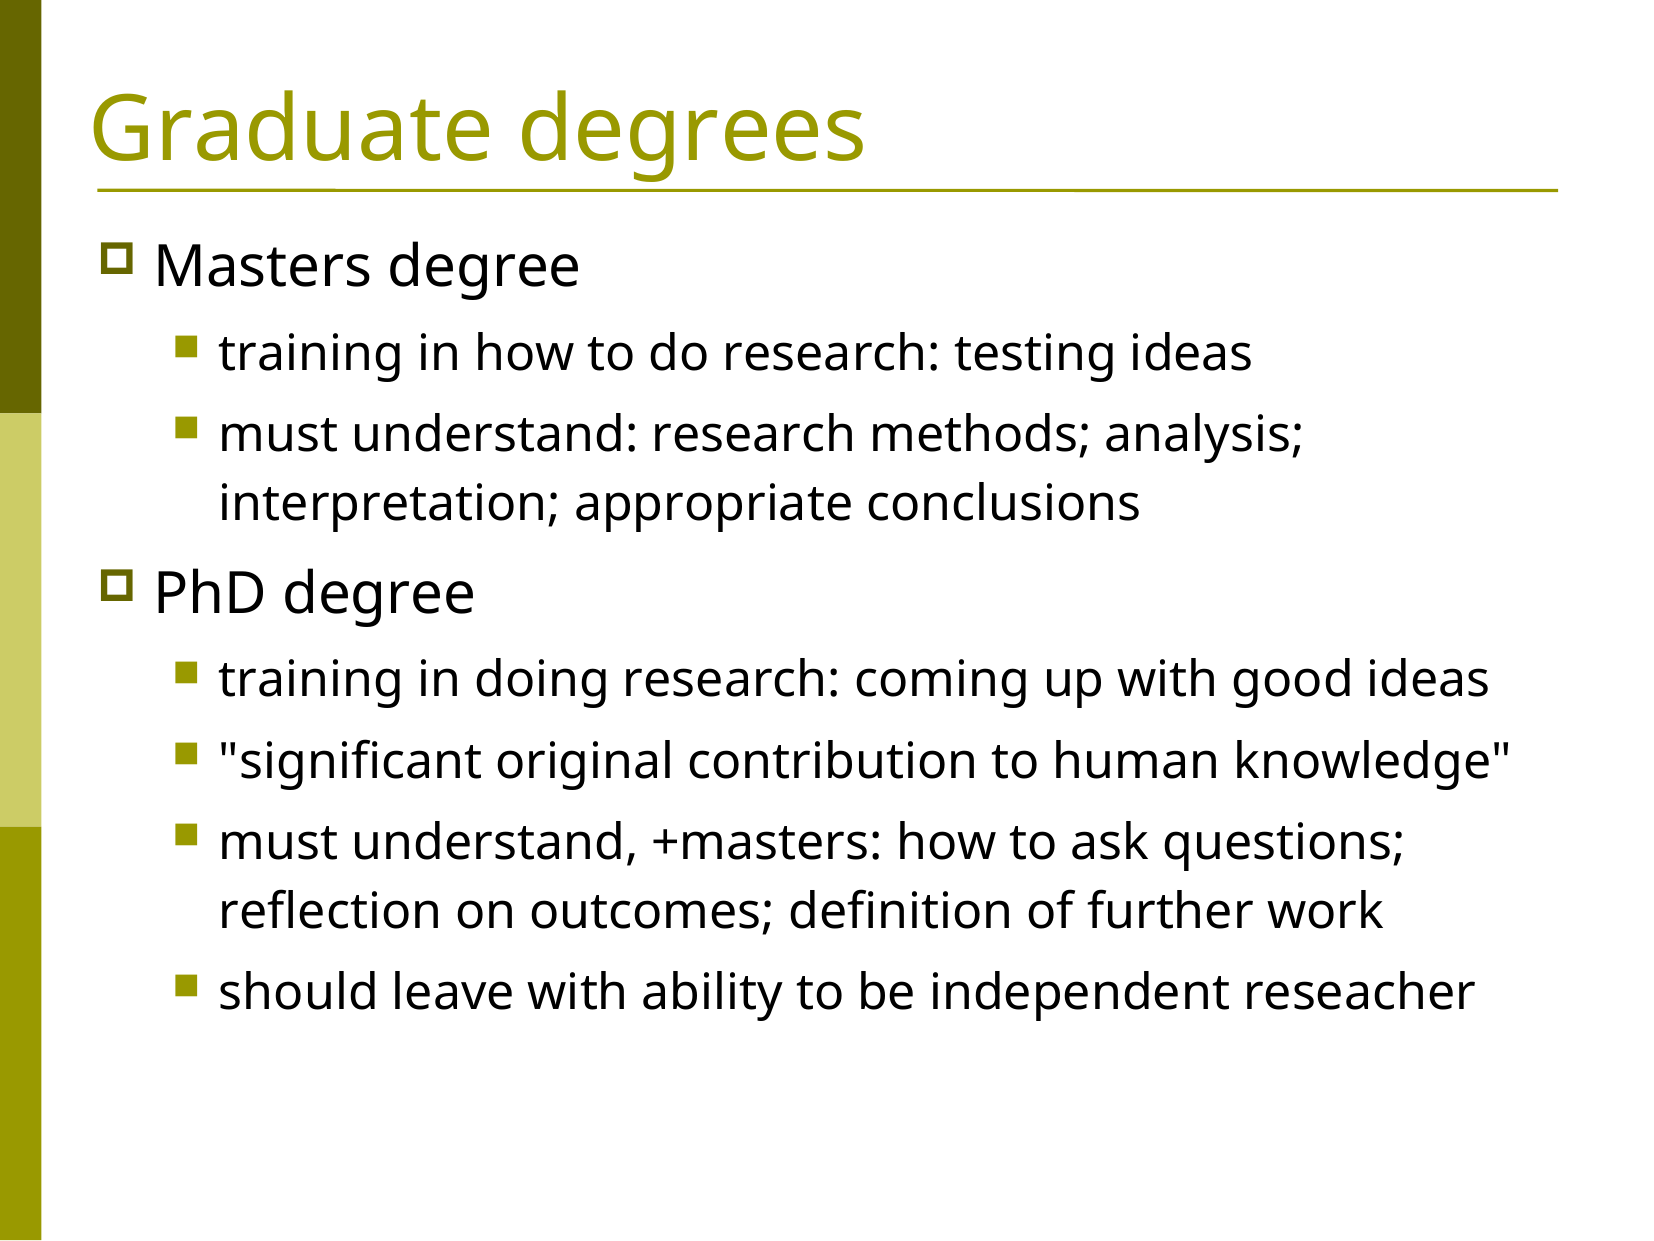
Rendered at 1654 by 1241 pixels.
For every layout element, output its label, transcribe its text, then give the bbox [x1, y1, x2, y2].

title Graduate degrees [88, 43, 1577, 207]
list Masters degree training in how to do research: testing ideas must understand: research methods; analysis; interpretation; appropriate conclusions PhD degree training in doing research: coming up with good ideas "significant original contribution to human knowledge" must understand, +masters: how to ask questions; reflection on outcomes; definition of further work should leave with ability to be independent reseacher [82, 216, 1571, 1139]
